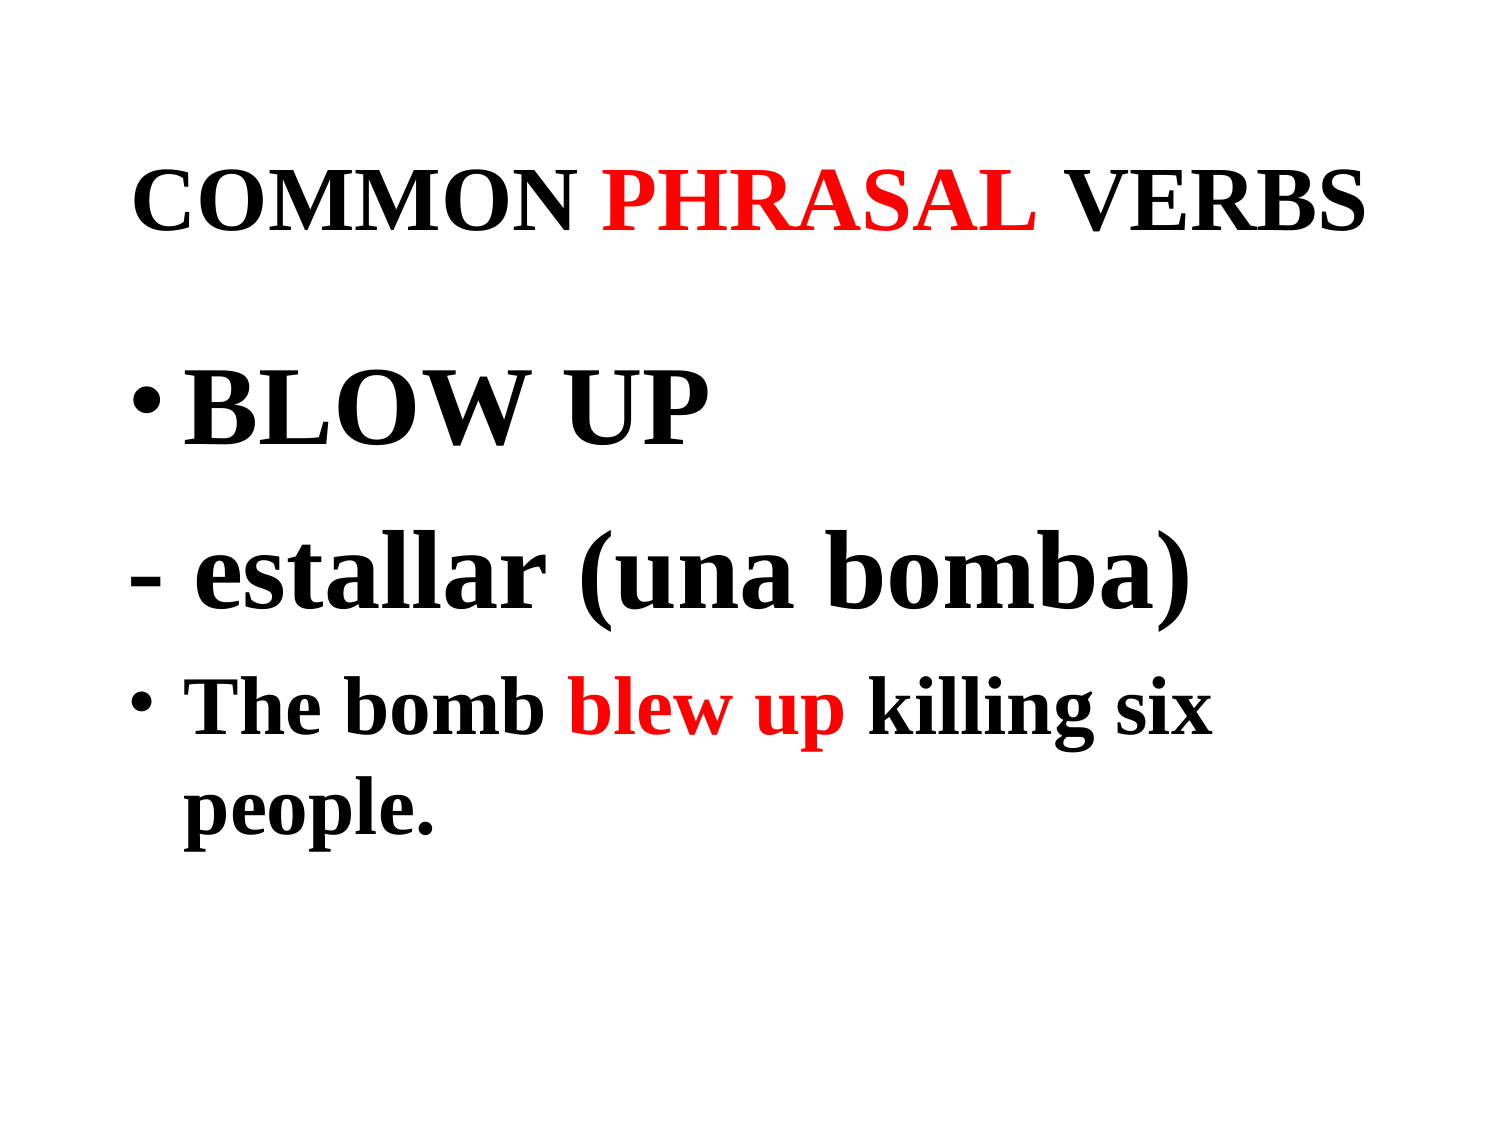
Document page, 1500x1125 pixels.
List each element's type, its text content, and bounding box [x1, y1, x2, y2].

list BLOW UP - estallar (una bomba) The bomb blew up killing six people. [112, 324, 1388, 1000]
title COMMON PHRASAL VERBS [112, 99, 1388, 288]
